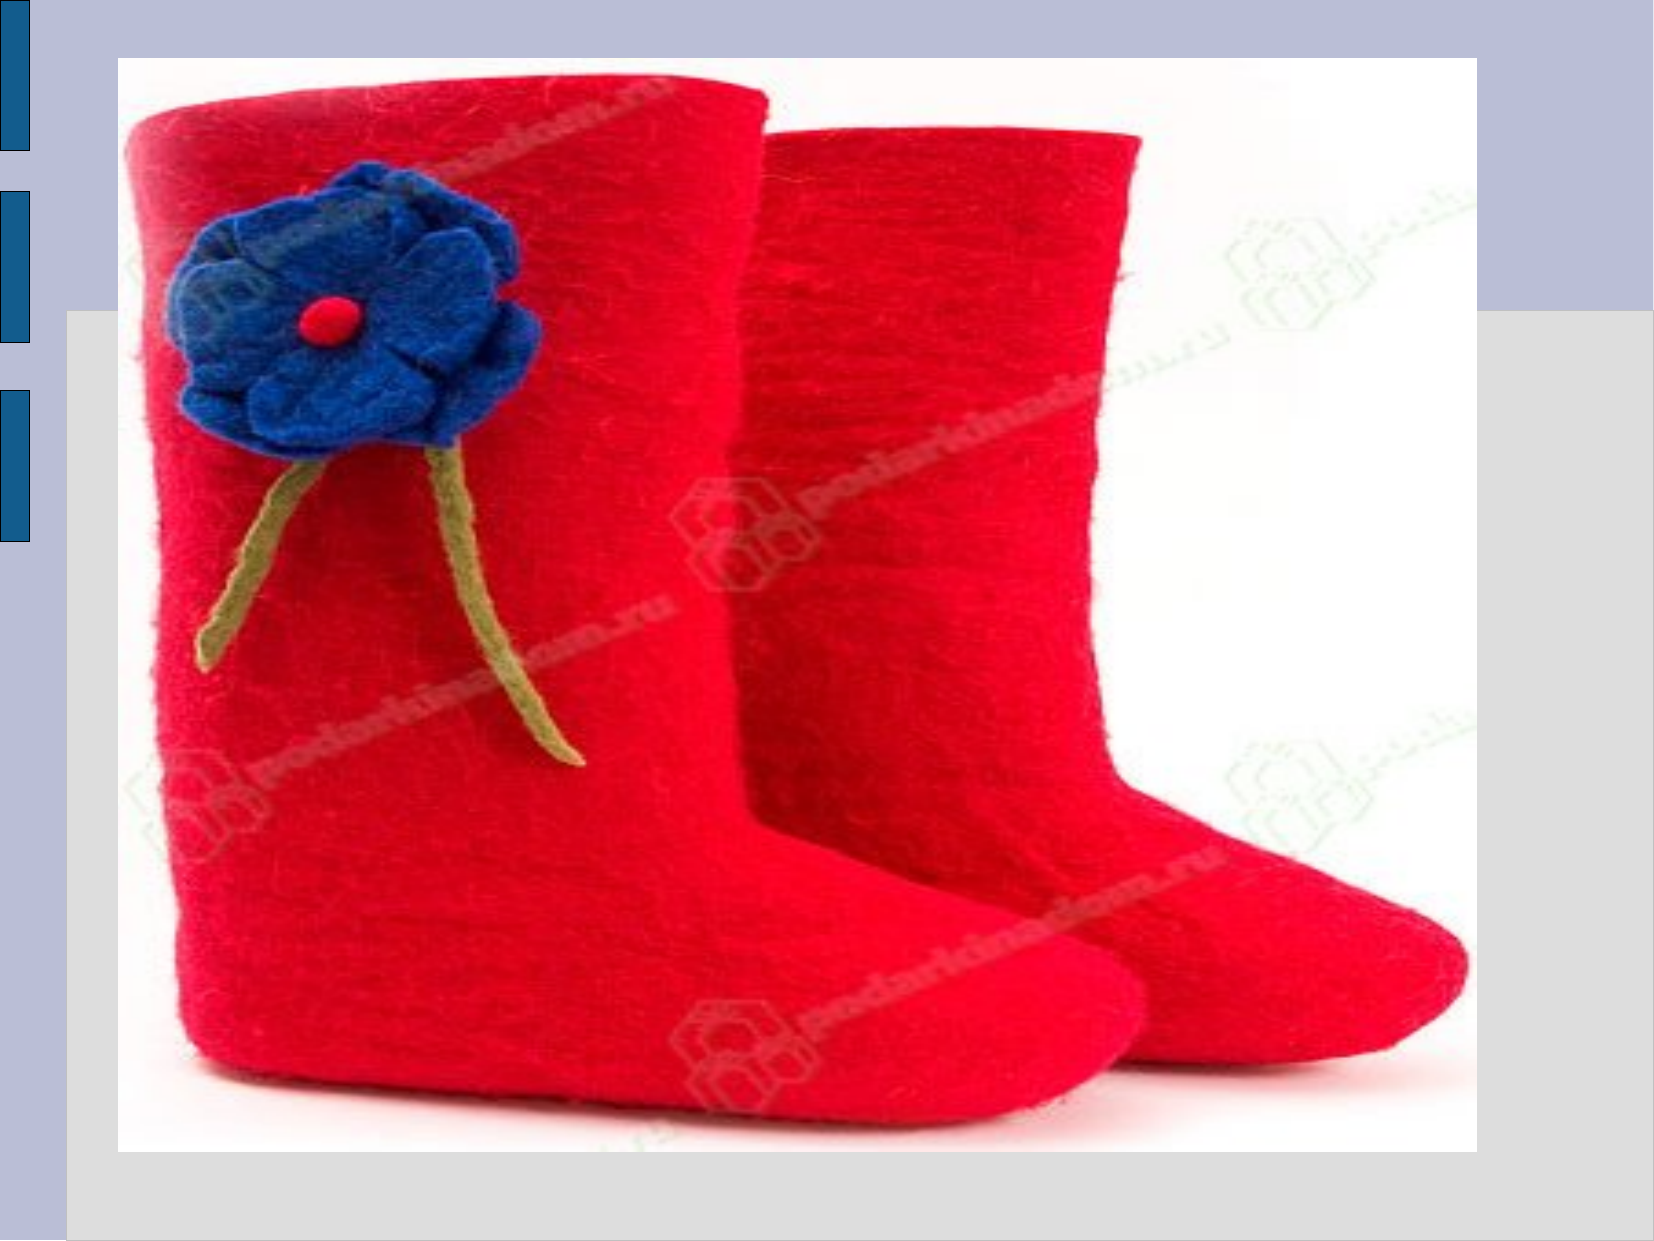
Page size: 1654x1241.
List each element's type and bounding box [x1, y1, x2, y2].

picture [118, 58, 1477, 1152]
